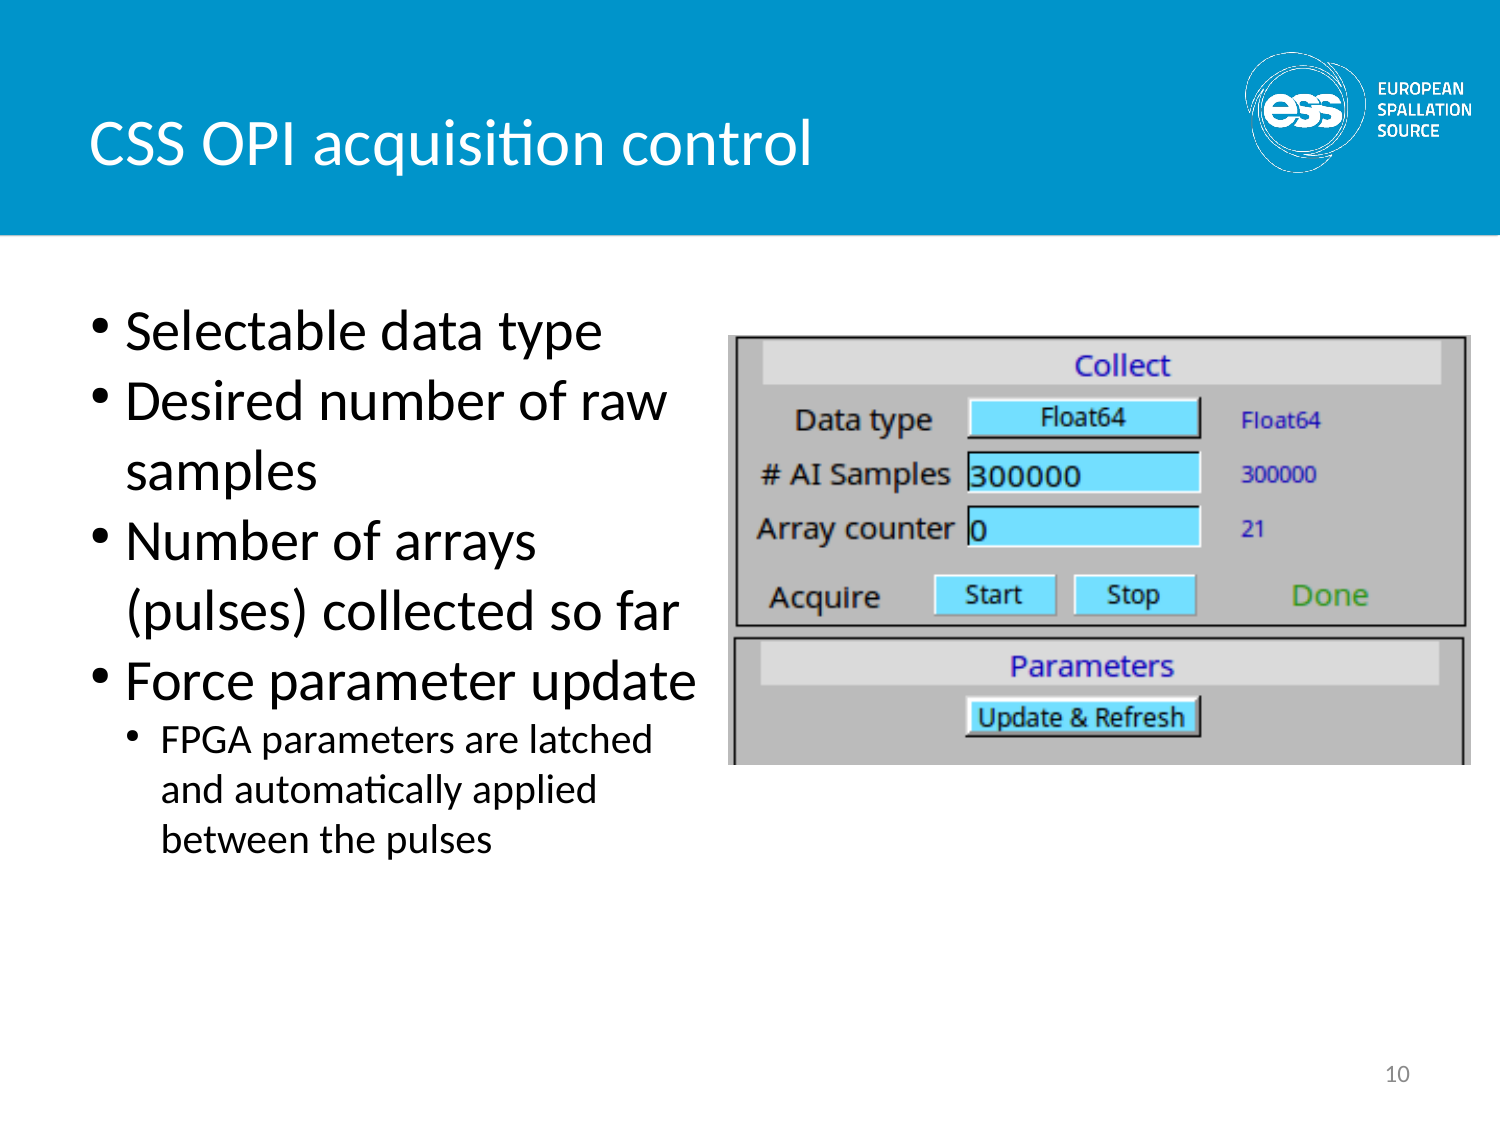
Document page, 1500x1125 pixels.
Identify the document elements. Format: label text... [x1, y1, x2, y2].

picture [1418, 104, 1423, 115]
picture [1389, 104, 1393, 115]
picture [1443, 86, 1450, 93]
picture [728, 335, 1471, 766]
picture [1398, 109, 1406, 115]
picture [1423, 83, 1430, 94]
picture [1264, 94, 1342, 127]
picture [1400, 83, 1407, 94]
text_box <number> [1074, 1042, 1425, 1103]
picture [1436, 104, 1444, 115]
text_box Selectable data type Desired number of raw samples Number of arrays (pulses) collected so far Force parameter update FPGA parameters are latched and automatically applied between the pulses [75, 239, 721, 1051]
picture [1379, 83, 1385, 94]
text_box CSS OPI acquisition control [75, 45, 1246, 233]
picture [1422, 125, 1428, 134]
picture [1432, 125, 1438, 136]
picture [1454, 83, 1458, 94]
picture [1409, 104, 1415, 115]
